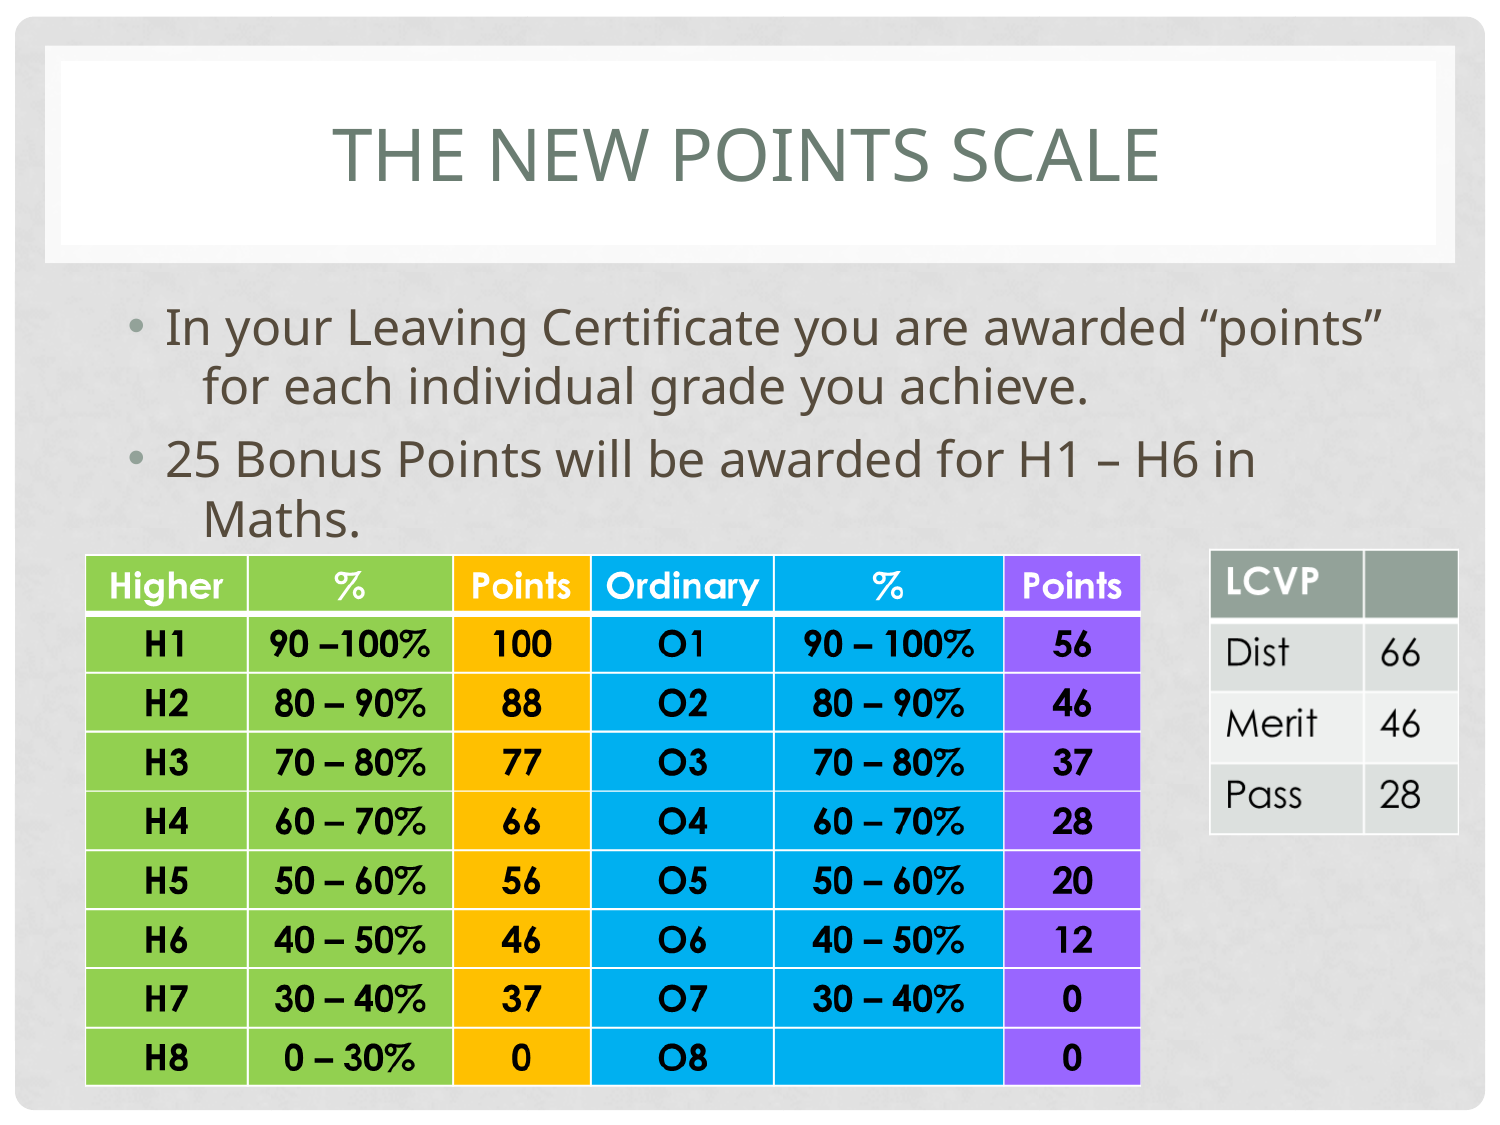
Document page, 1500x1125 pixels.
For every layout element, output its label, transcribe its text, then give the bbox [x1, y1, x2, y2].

picture [1209, 546, 1459, 839]
list In your Leaving Certificate you are awarded “points” for each individual grade you achieve. 25 Bonus Points will be awarded for H1 – H6 in Maths. [75, 287, 1426, 1005]
title The New Points Scale [69, 66, 1426, 238]
picture [85, 551, 1141, 1101]
